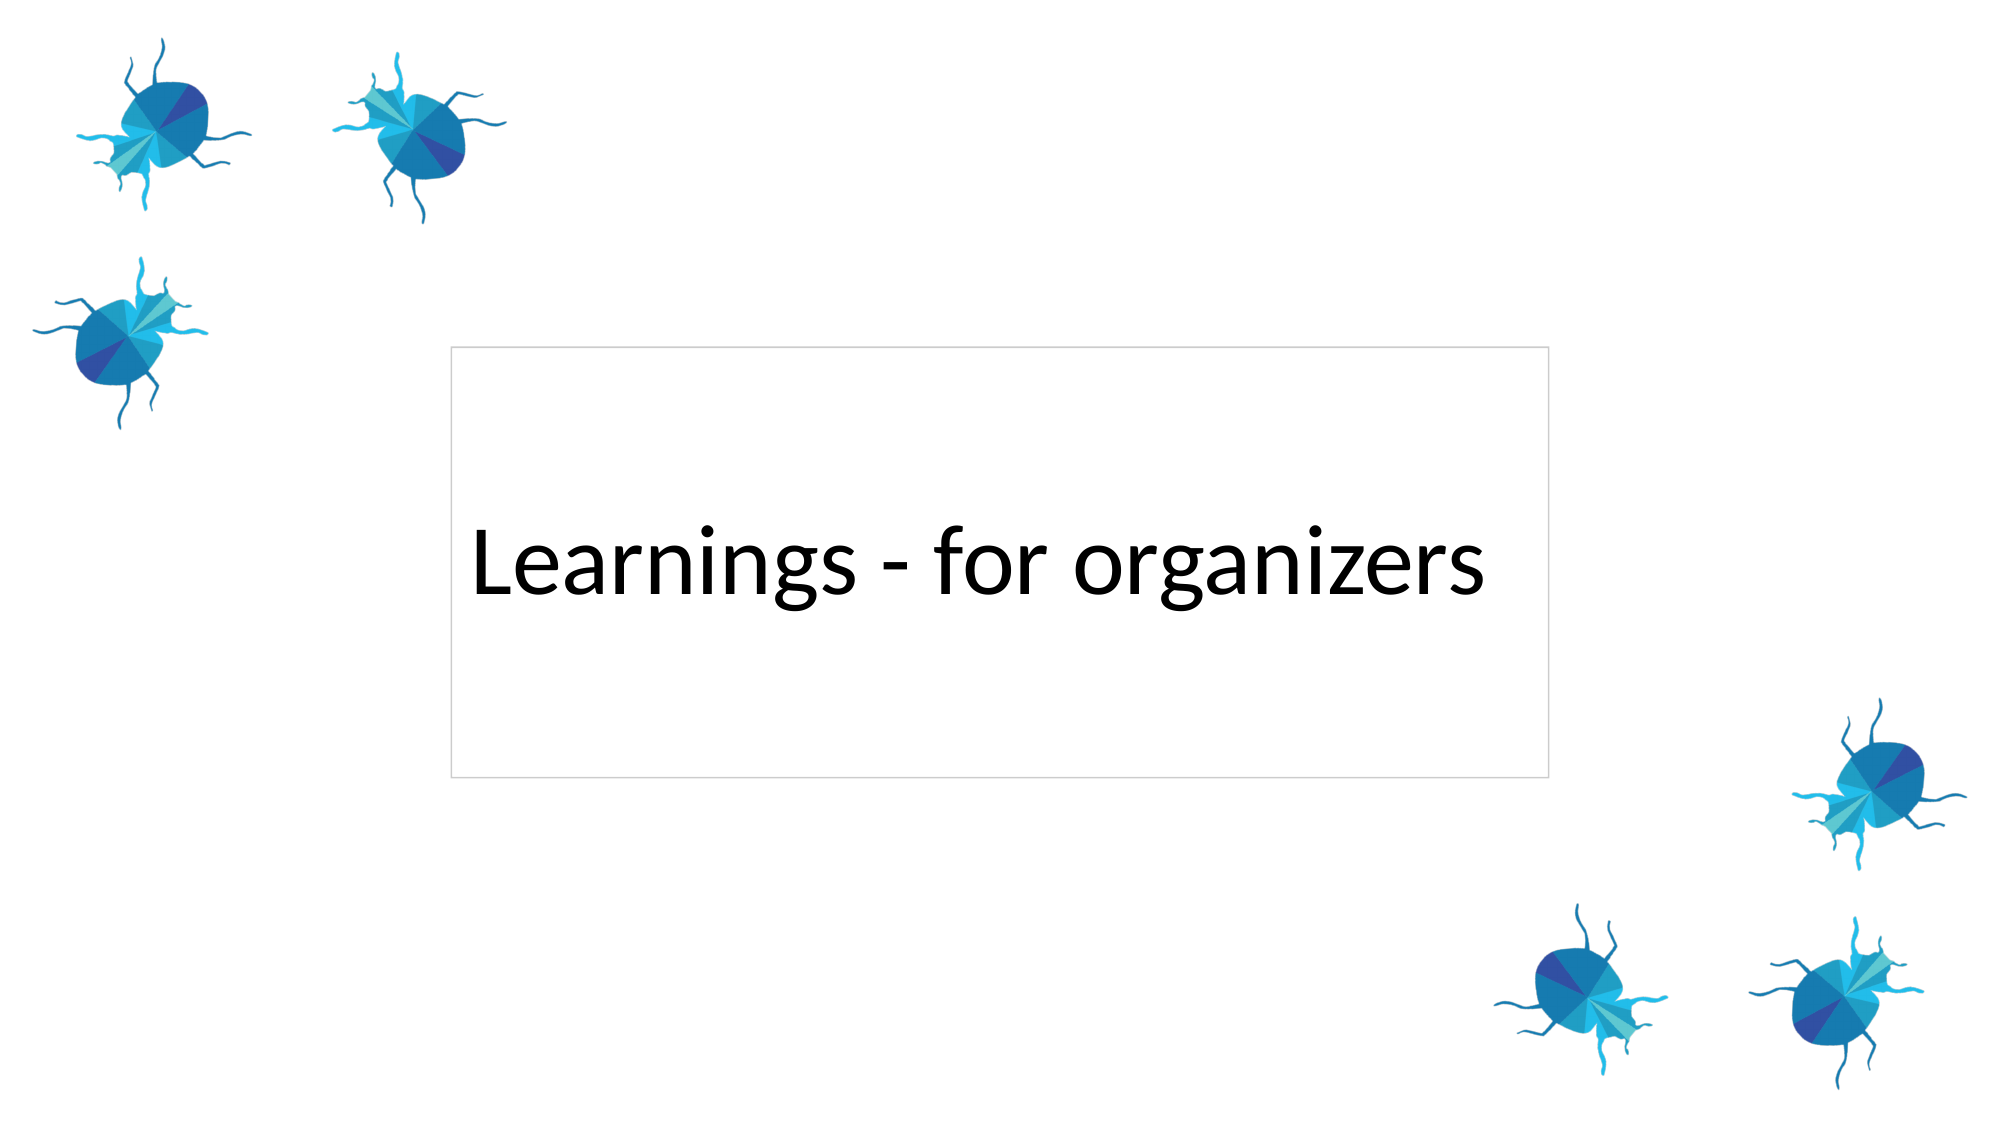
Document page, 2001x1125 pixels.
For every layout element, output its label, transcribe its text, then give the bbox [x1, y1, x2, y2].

picture [1459, 663, 2000, 1125]
text_box [451, 347, 1549, 778]
picture [0, 2, 541, 464]
title Learnings - for organizers [455, 453, 1545, 672]
